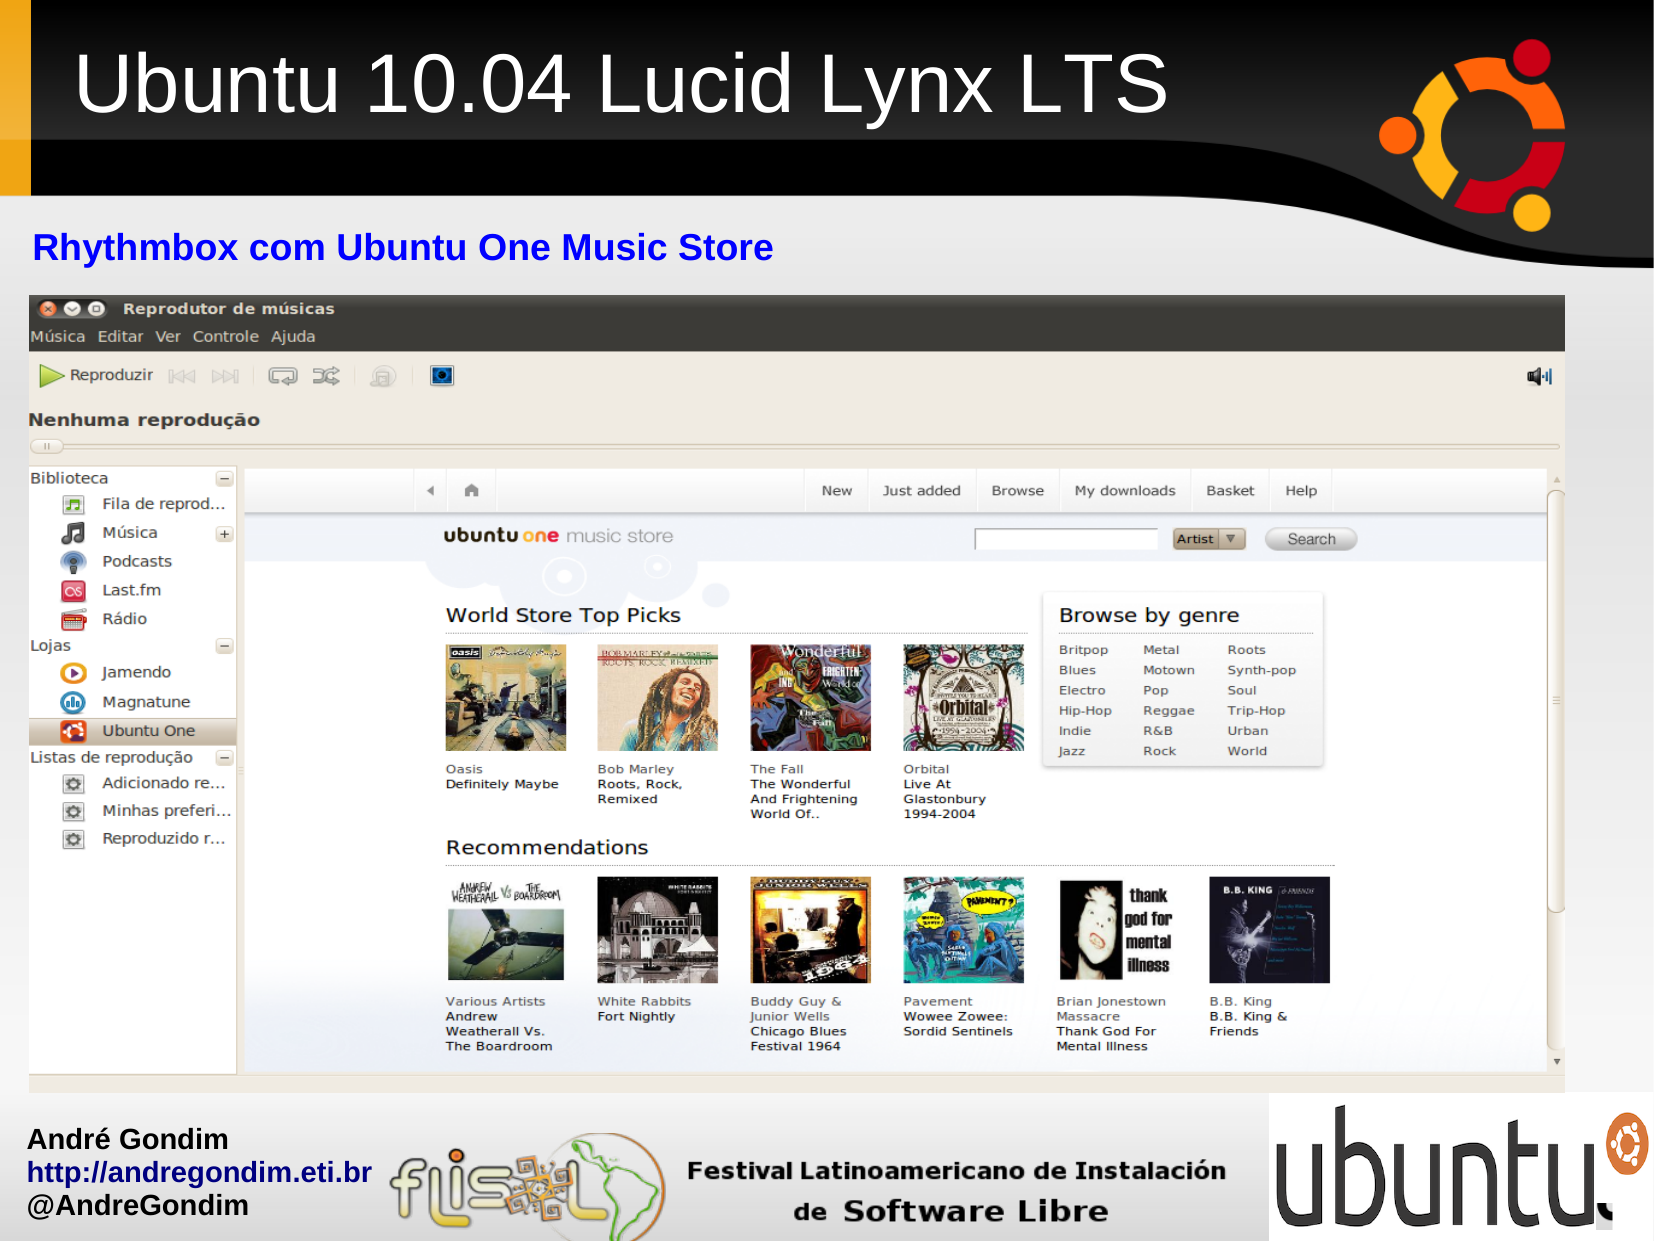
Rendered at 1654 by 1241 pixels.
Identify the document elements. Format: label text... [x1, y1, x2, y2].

text_box Rhythmbox com Ubuntu One Music Store [17, 218, 790, 276]
picture [0, 0, 1654, 1241]
